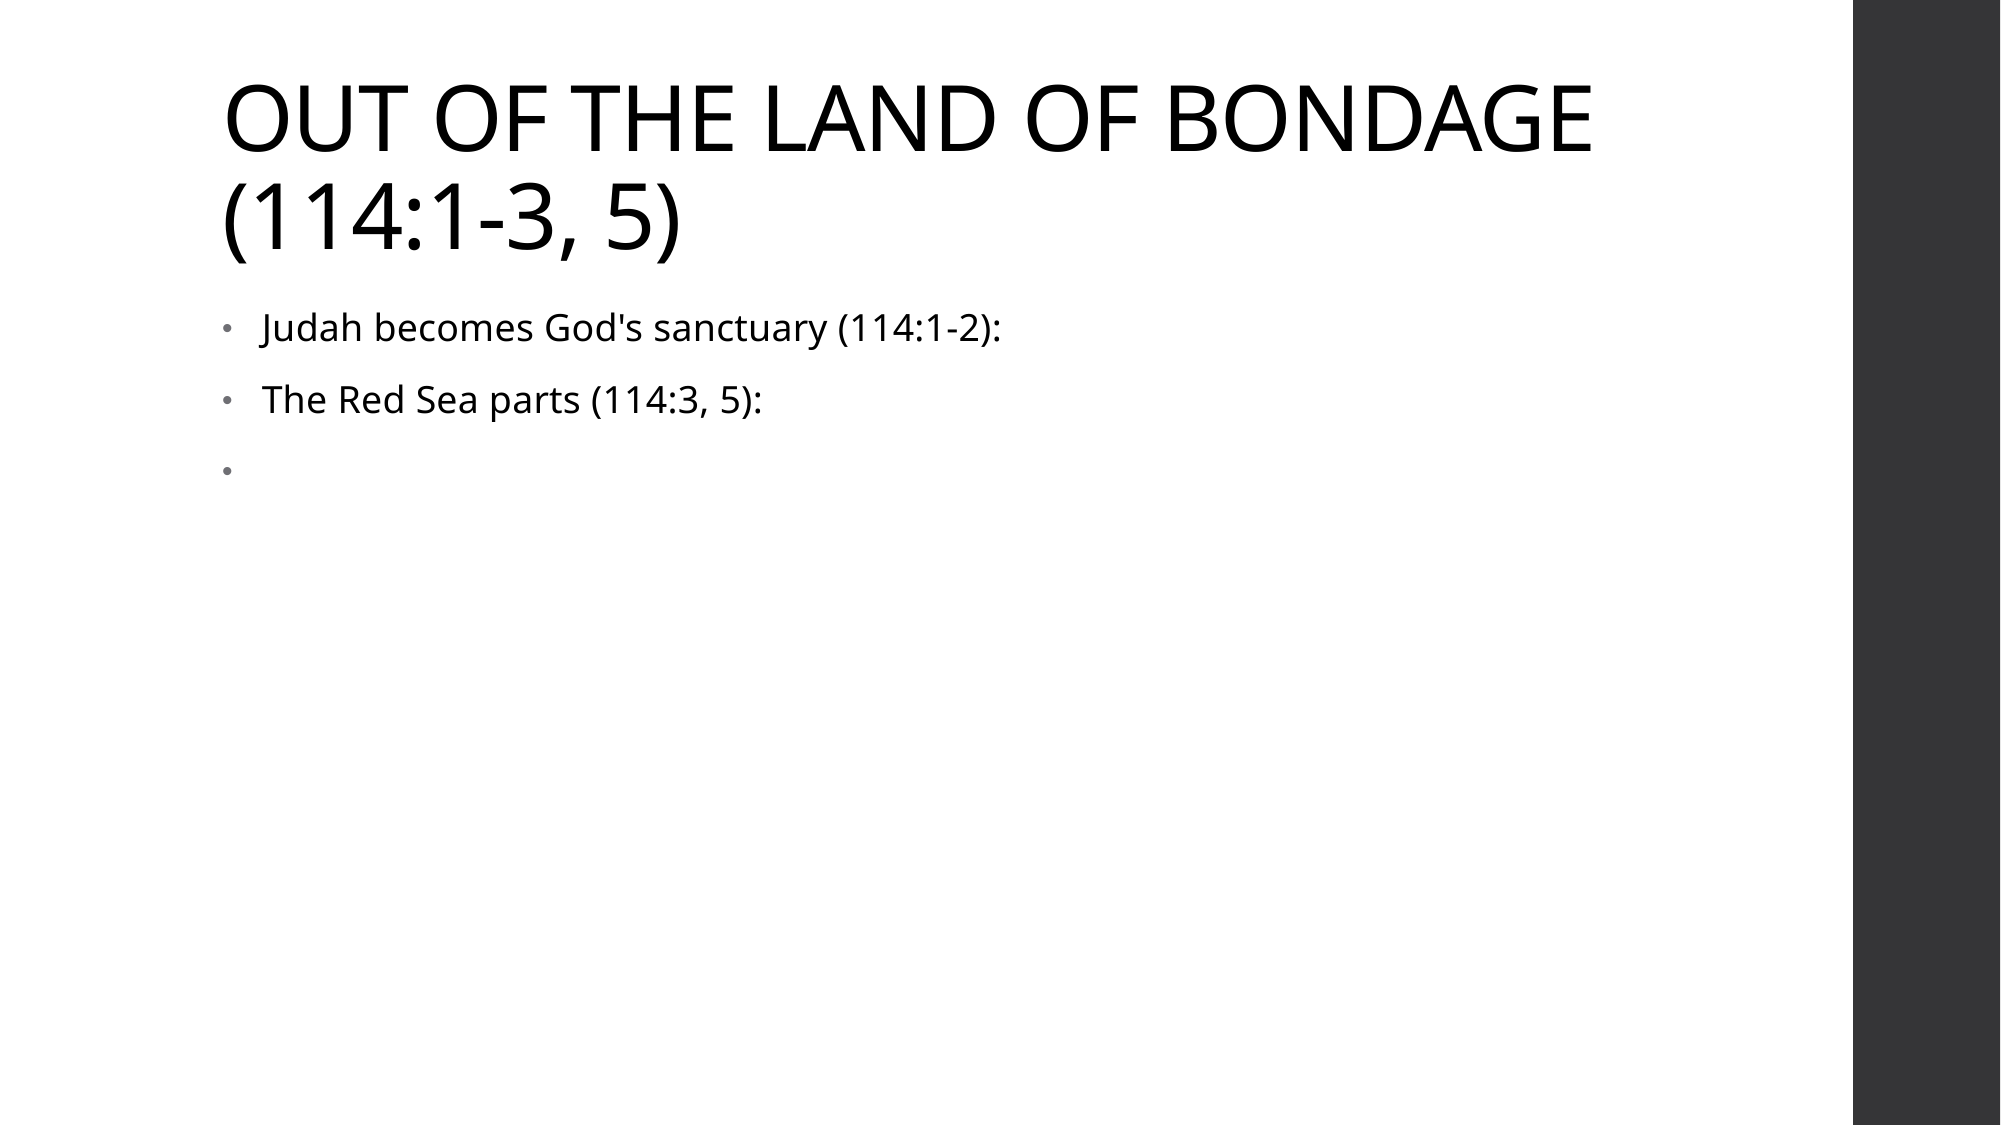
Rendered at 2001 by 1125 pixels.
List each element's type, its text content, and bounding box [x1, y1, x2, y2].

list Judah becomes God's sanctuary (114:1-2): The Red Sea parts (114:3, 5): [206, 299, 1617, 1014]
title OUT OF THE LAND OF BONDAGE (114:1-3, 5) [206, 60, 1797, 278]
